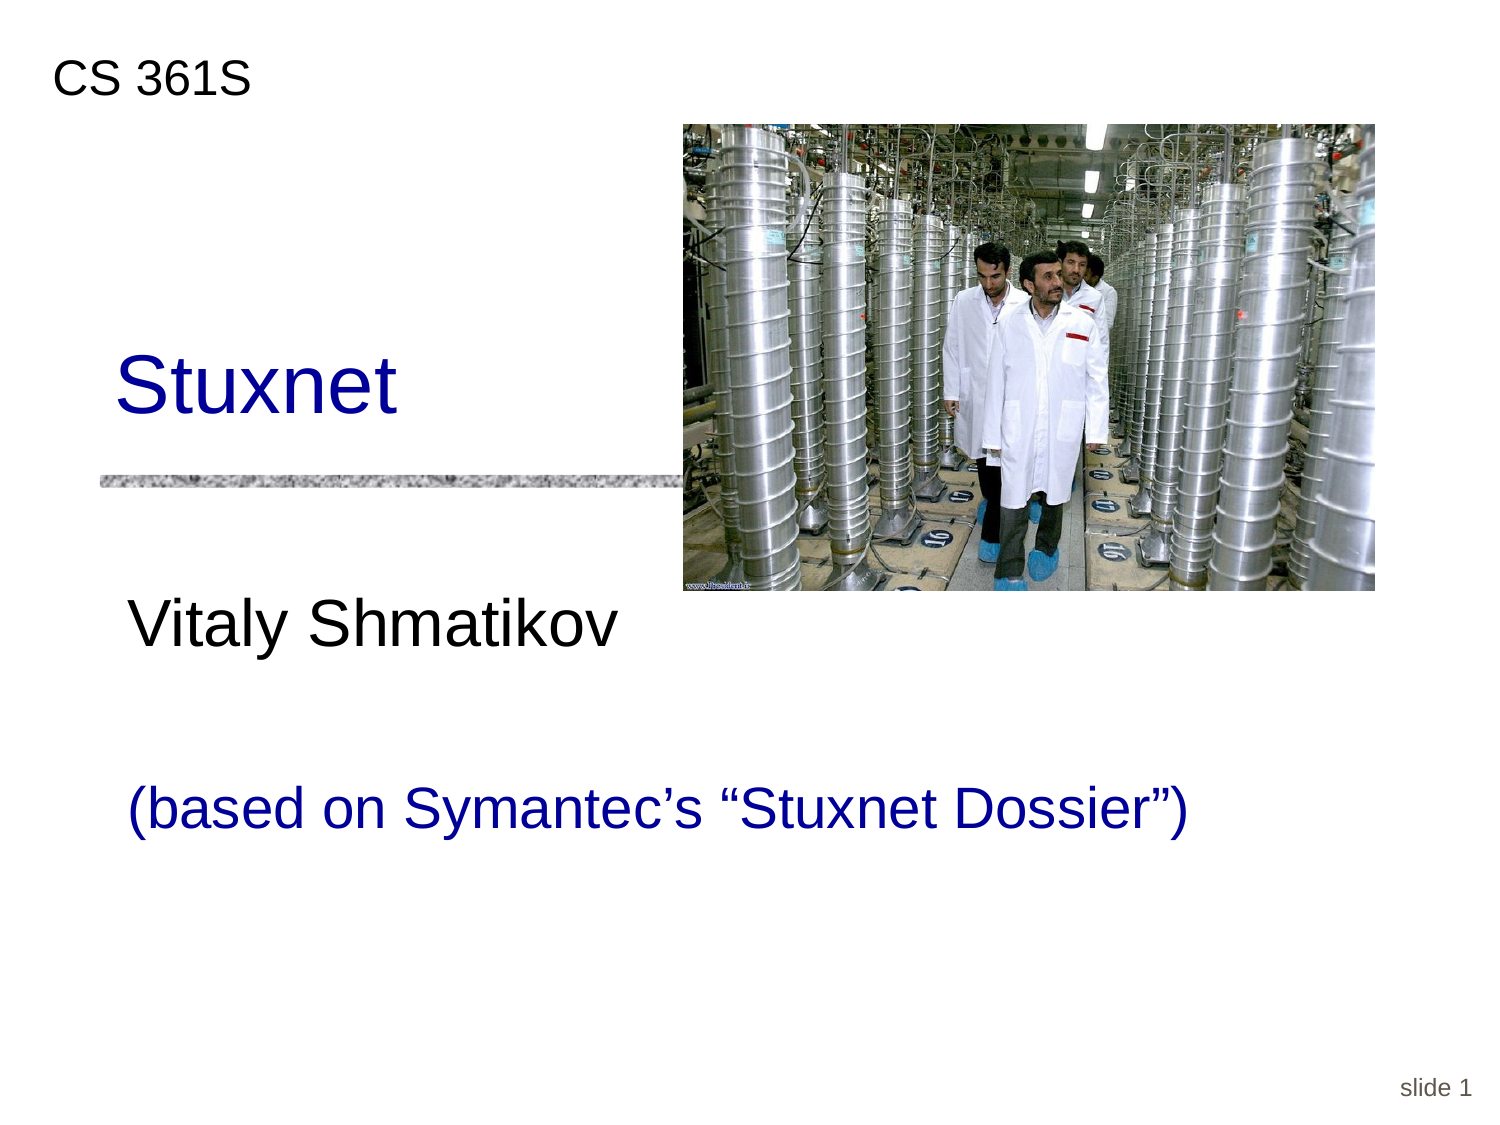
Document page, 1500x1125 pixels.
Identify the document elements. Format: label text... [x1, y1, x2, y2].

title Stuxnet [99, 174, 683, 438]
subtitle Vitaly Shmatikov (based on Symantec’s “Stuxnet Dossier”) [112, 571, 1425, 697]
text_box CS 361S [37, 37, 301, 113]
text_box slide <number> [1187, 1025, 1488, 1110]
picture [99, 124, 1375, 591]
